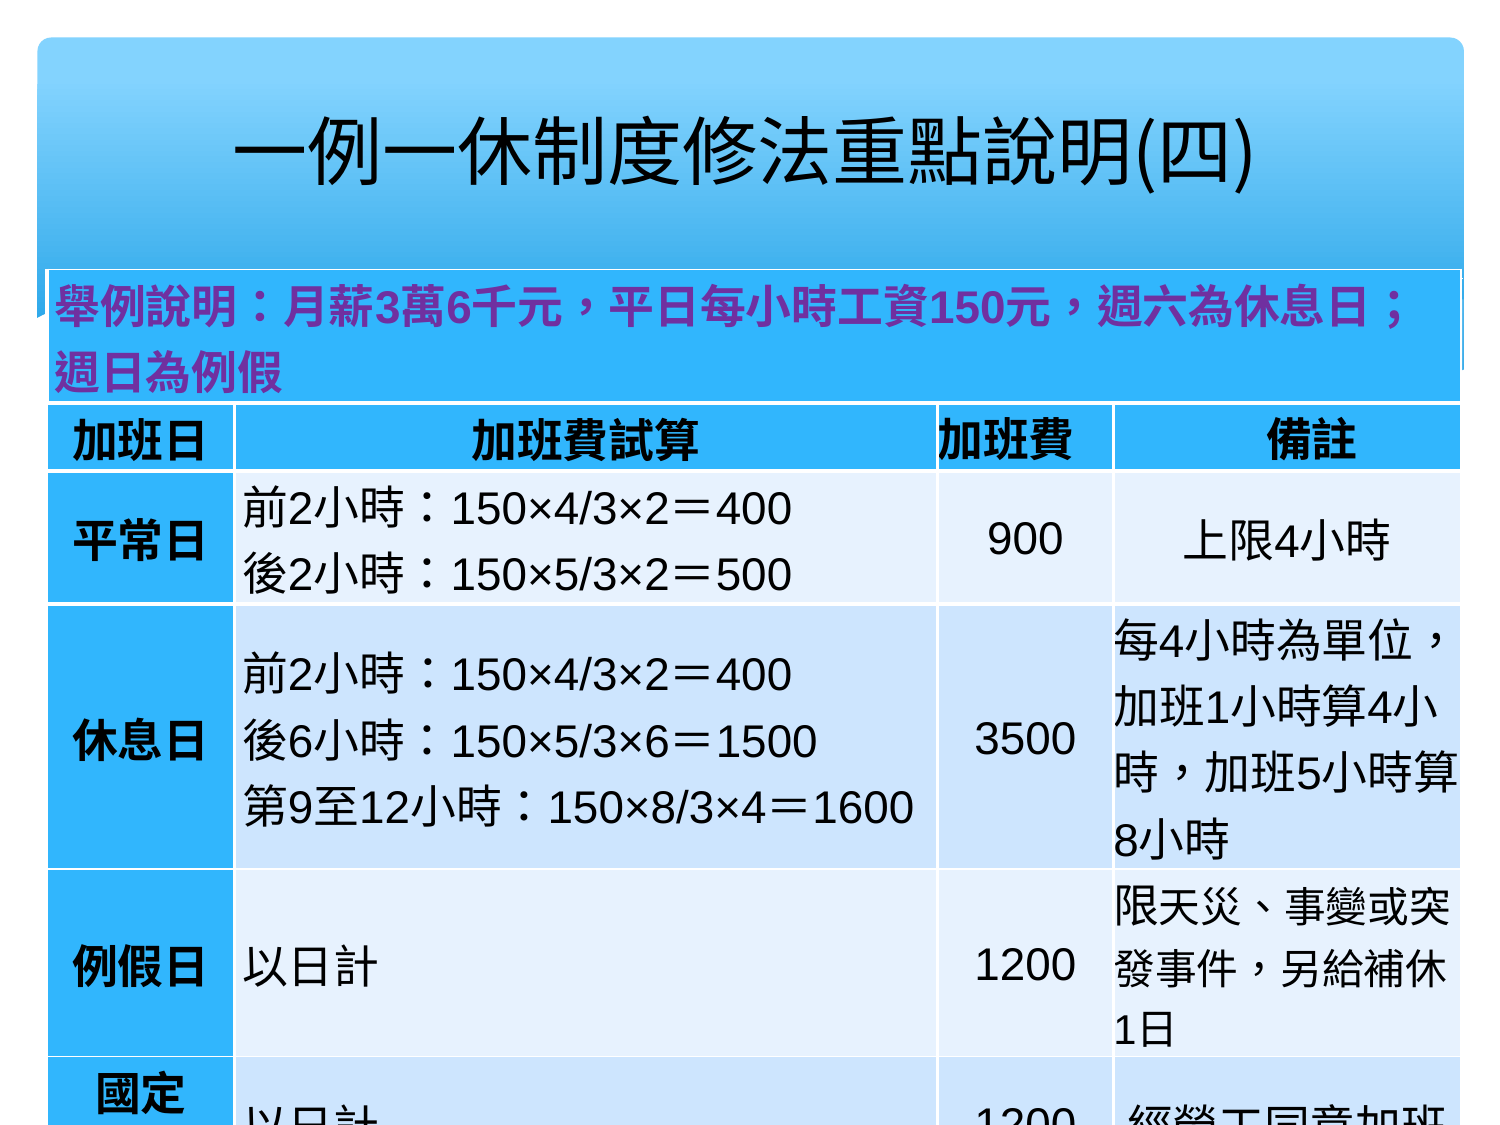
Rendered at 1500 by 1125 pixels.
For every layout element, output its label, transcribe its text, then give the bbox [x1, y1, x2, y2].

title 一例一休制度修法重點說明(四) [70, 46, 1421, 253]
table_cell 加班費 [939, 431, 945, 454]
table_cell 上限4小時 [1115, 473, 1460, 602]
table_cell 以日計 [236, 870, 936, 1056]
table_cell 限天災、事變或突發事件，另給補休1日 [1115, 870, 1460, 1056]
table_cell 經勞工同意加班 [1115, 1057, 1460, 1125]
table_header 舉例說明：月薪3萬6千元，平日每小時工資150元，週六為休息日；週日為例假 [49, 270, 1460, 401]
table_cell 前2小時：150×4/3×2＝400 後6小時：150×5/3×6＝1500 第9至12小時：150×8/3×4＝1600 [236, 606, 936, 868]
table_cell 國定 假日 [48, 1057, 233, 1125]
table_cell 3500 [939, 606, 1112, 868]
table_cell 例假日 [48, 870, 233, 1056]
table_cell 每4小時為單位，加班1小時算4小時，加班5小時算8小時 [1115, 606, 1460, 868]
table_cell 加班日 [48, 405, 233, 469]
table_cell 1200 [939, 1057, 1112, 1125]
list [41, 220, 1447, 970]
table_cell 以日計 [299, 1111, 321, 1123]
table_cell 加班費試算 [236, 405, 936, 469]
table_cell 休息日 [48, 606, 233, 868]
table_cell 前2小時：150×4/3×2＝400 後2小時：150×5/3×2＝500 [236, 473, 936, 602]
table_cell 900 [939, 473, 1112, 602]
table_cell 1200 [939, 870, 1112, 1056]
table_cell 平常日 [48, 473, 233, 602]
table_cell 1200 [1031, 1111, 1045, 1125]
table_cell 加班費 [939, 405, 1112, 469]
table_cell 以日計 [236, 1057, 936, 1125]
table_cell 經勞工同意加班 [1271, 1110, 1302, 1125]
table_cell 備註 [1115, 405, 1460, 469]
table_cell 1200 [1056, 1111, 1070, 1125]
